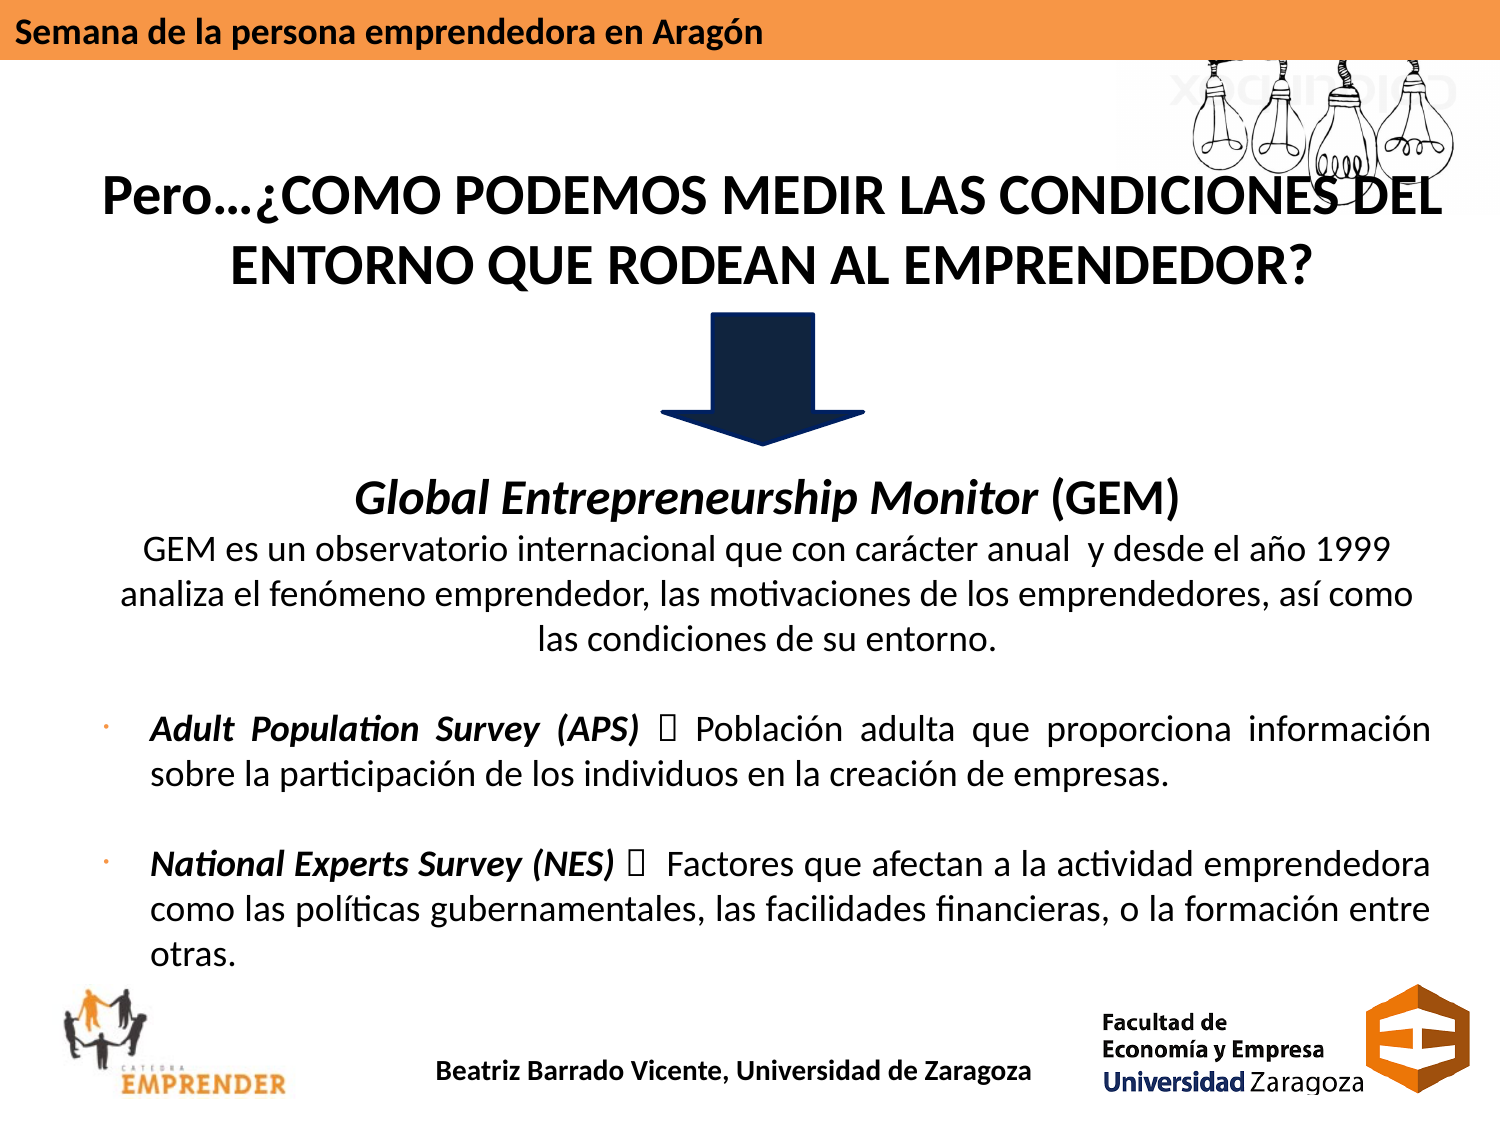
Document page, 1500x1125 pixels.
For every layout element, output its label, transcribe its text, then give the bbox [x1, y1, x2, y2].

list Pero…¿COMO PODEMOS MEDIR LAS CONDICIONES DEL ENTORNO QUE RODEAN AL EMPRENDEDOR? [75, 149, 1471, 893]
text_box [662, 314, 864, 445]
text_box Global Entrepreneurship Monitor (GEM) GEM es un observatorio internacional que con carácter anual y desde el año 1999 analiza el fenómeno emprendedor, las motivaciones de los emprendedores, así como las condiciones de su entorno. Adult Population Survey (APS)  Población adulta que proporciona información sobre la participación de los individuos en la creación de empresas. National Experts Survey (NES)  Factores que afectan a la actividad emprendedora como las políticas gubernamentales, las facilidades financieras, o la formación entre otras. [88, 457, 1447, 1027]
picture [12, 984, 336, 1099]
text_box Semana de la persona emprendedora en Aragón [0, 0, 1500, 60]
text_box Beatriz Barrado Vicente, Universidad de Zaragoza [420, 1044, 1048, 1095]
picture [1092, 984, 1471, 1095]
picture [1116, 60, 1500, 215]
